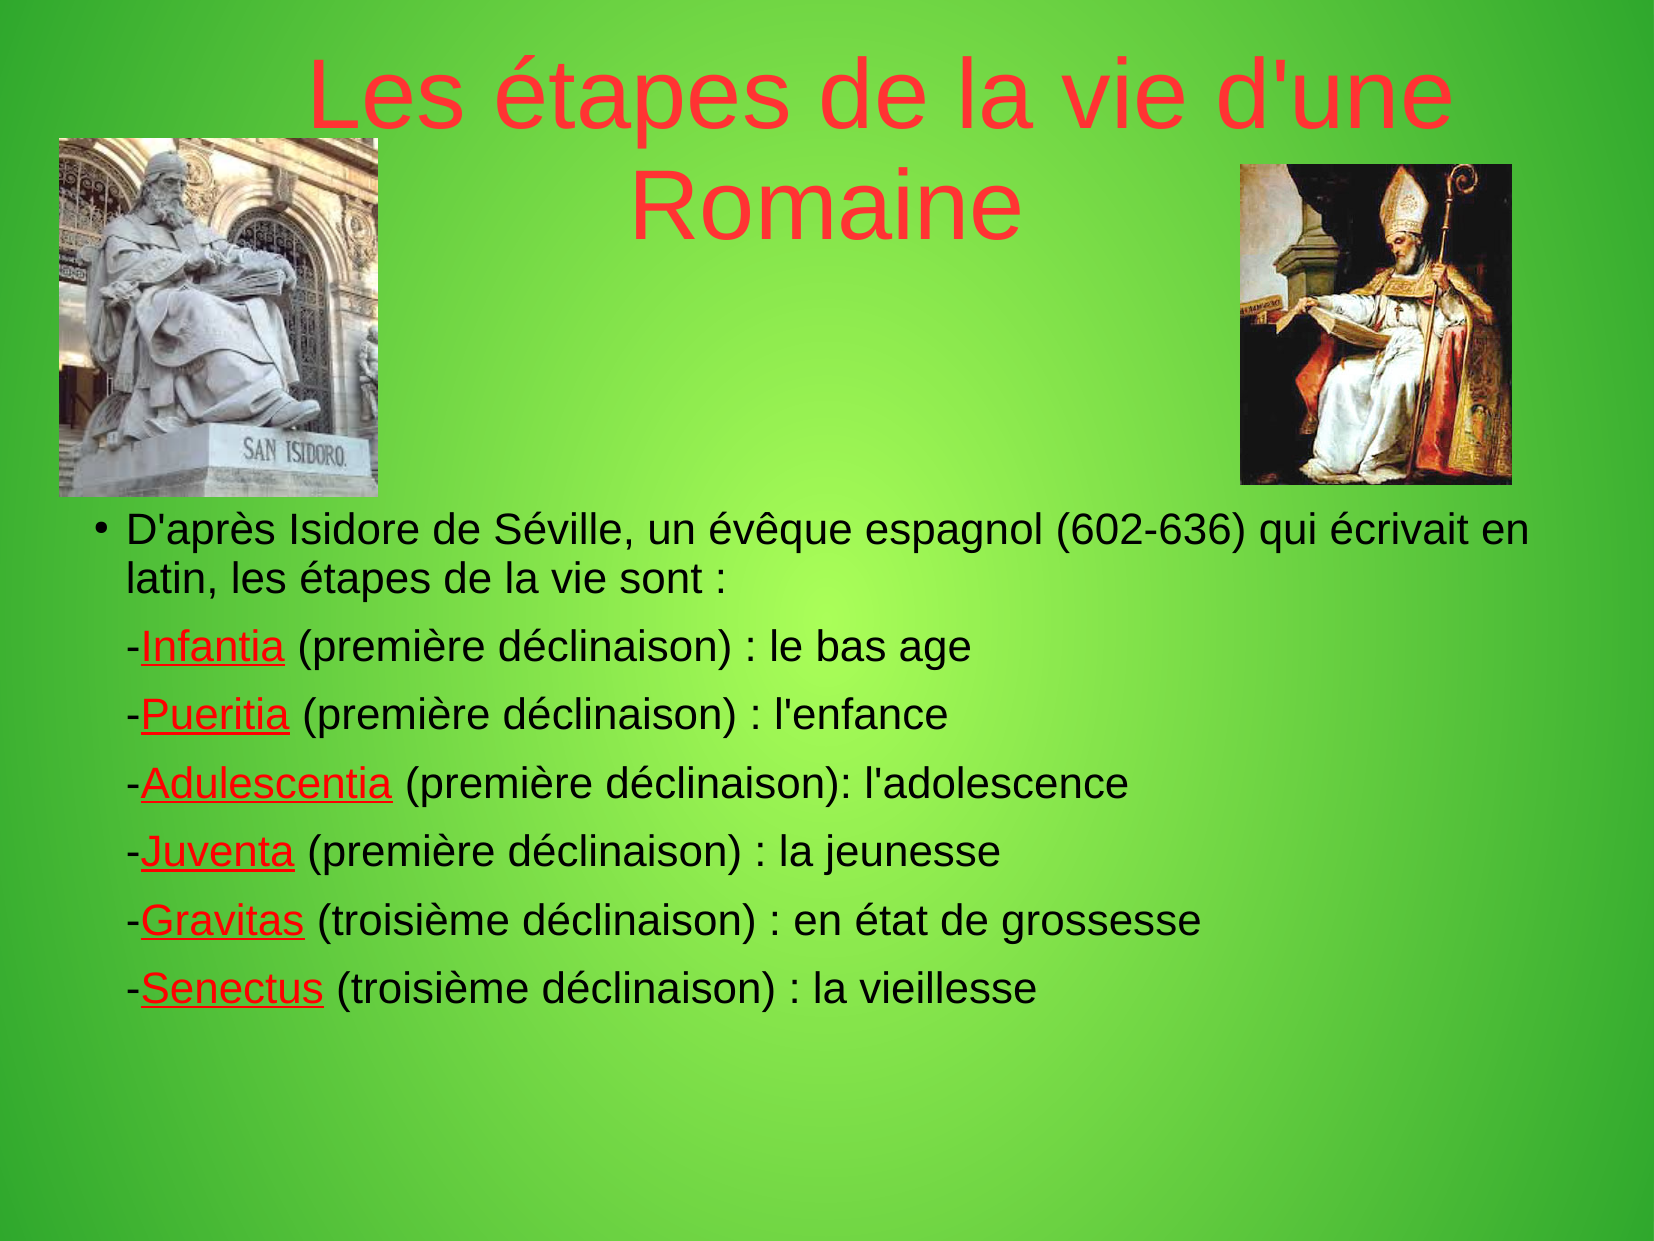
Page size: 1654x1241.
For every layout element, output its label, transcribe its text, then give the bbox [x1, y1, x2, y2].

title Les étapes de la vie d'une Romaine [82, 38, 1571, 261]
list D'après Isidore de Séville, un évêque espagnol (602-636) qui écrivait en latin, les étapes de la vie sont : -Infantia (première déclinaison) : le bas age -Pueritia (première déclinaison) : l'enfance -Adulescentia (première déclinaison): l'adolescence -Juventa (première déclinaison) : la jeunesse -Gravitas (troisième déclinaison) : en état de grossesse -Senectus (troisième déclinaison) : la vieillesse [82, 299, 1571, 1019]
picture [59, 138, 378, 497]
picture [1240, 164, 1512, 485]
